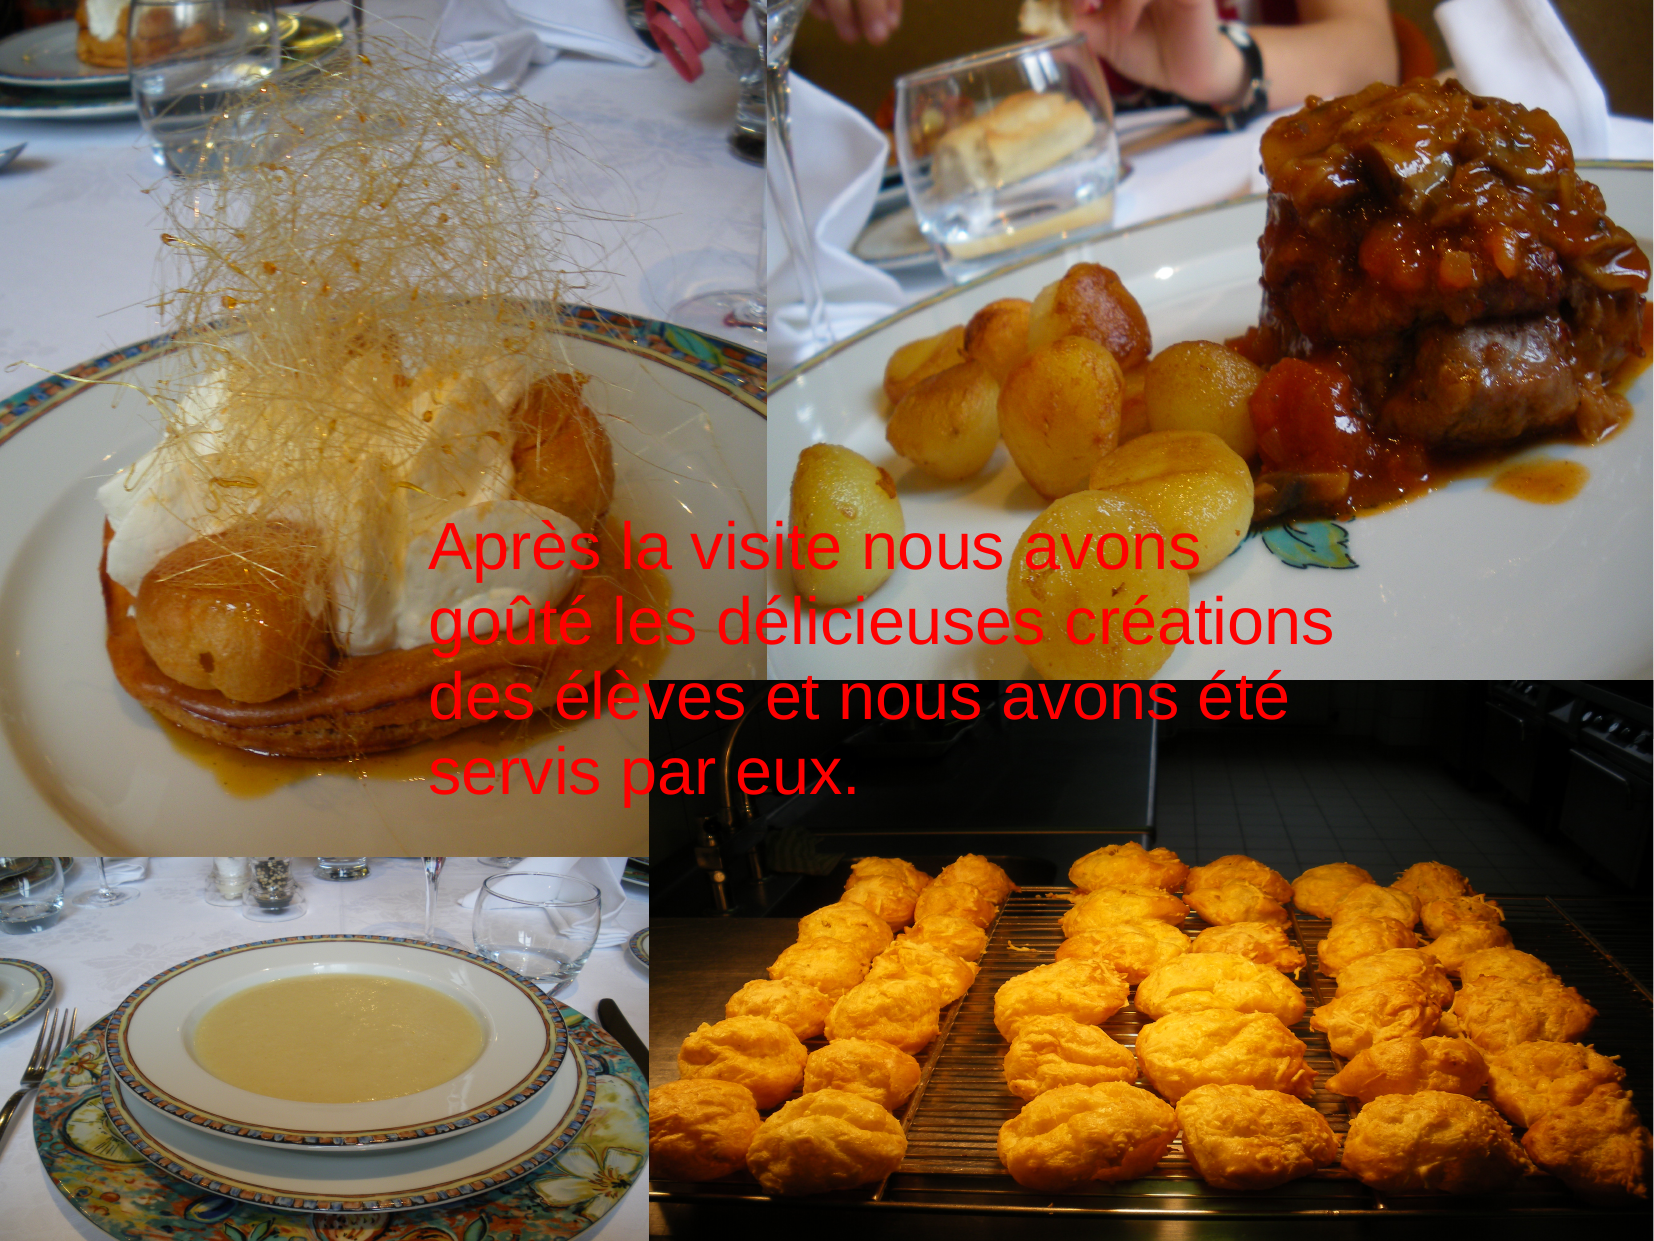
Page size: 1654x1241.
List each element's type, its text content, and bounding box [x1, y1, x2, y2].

text_box Après la visite nous avons goûté les délicieuses créations des élèves et nous avons été servis par eux. [413, 501, 1388, 1152]
picture [0, 0, 1654, 1241]
